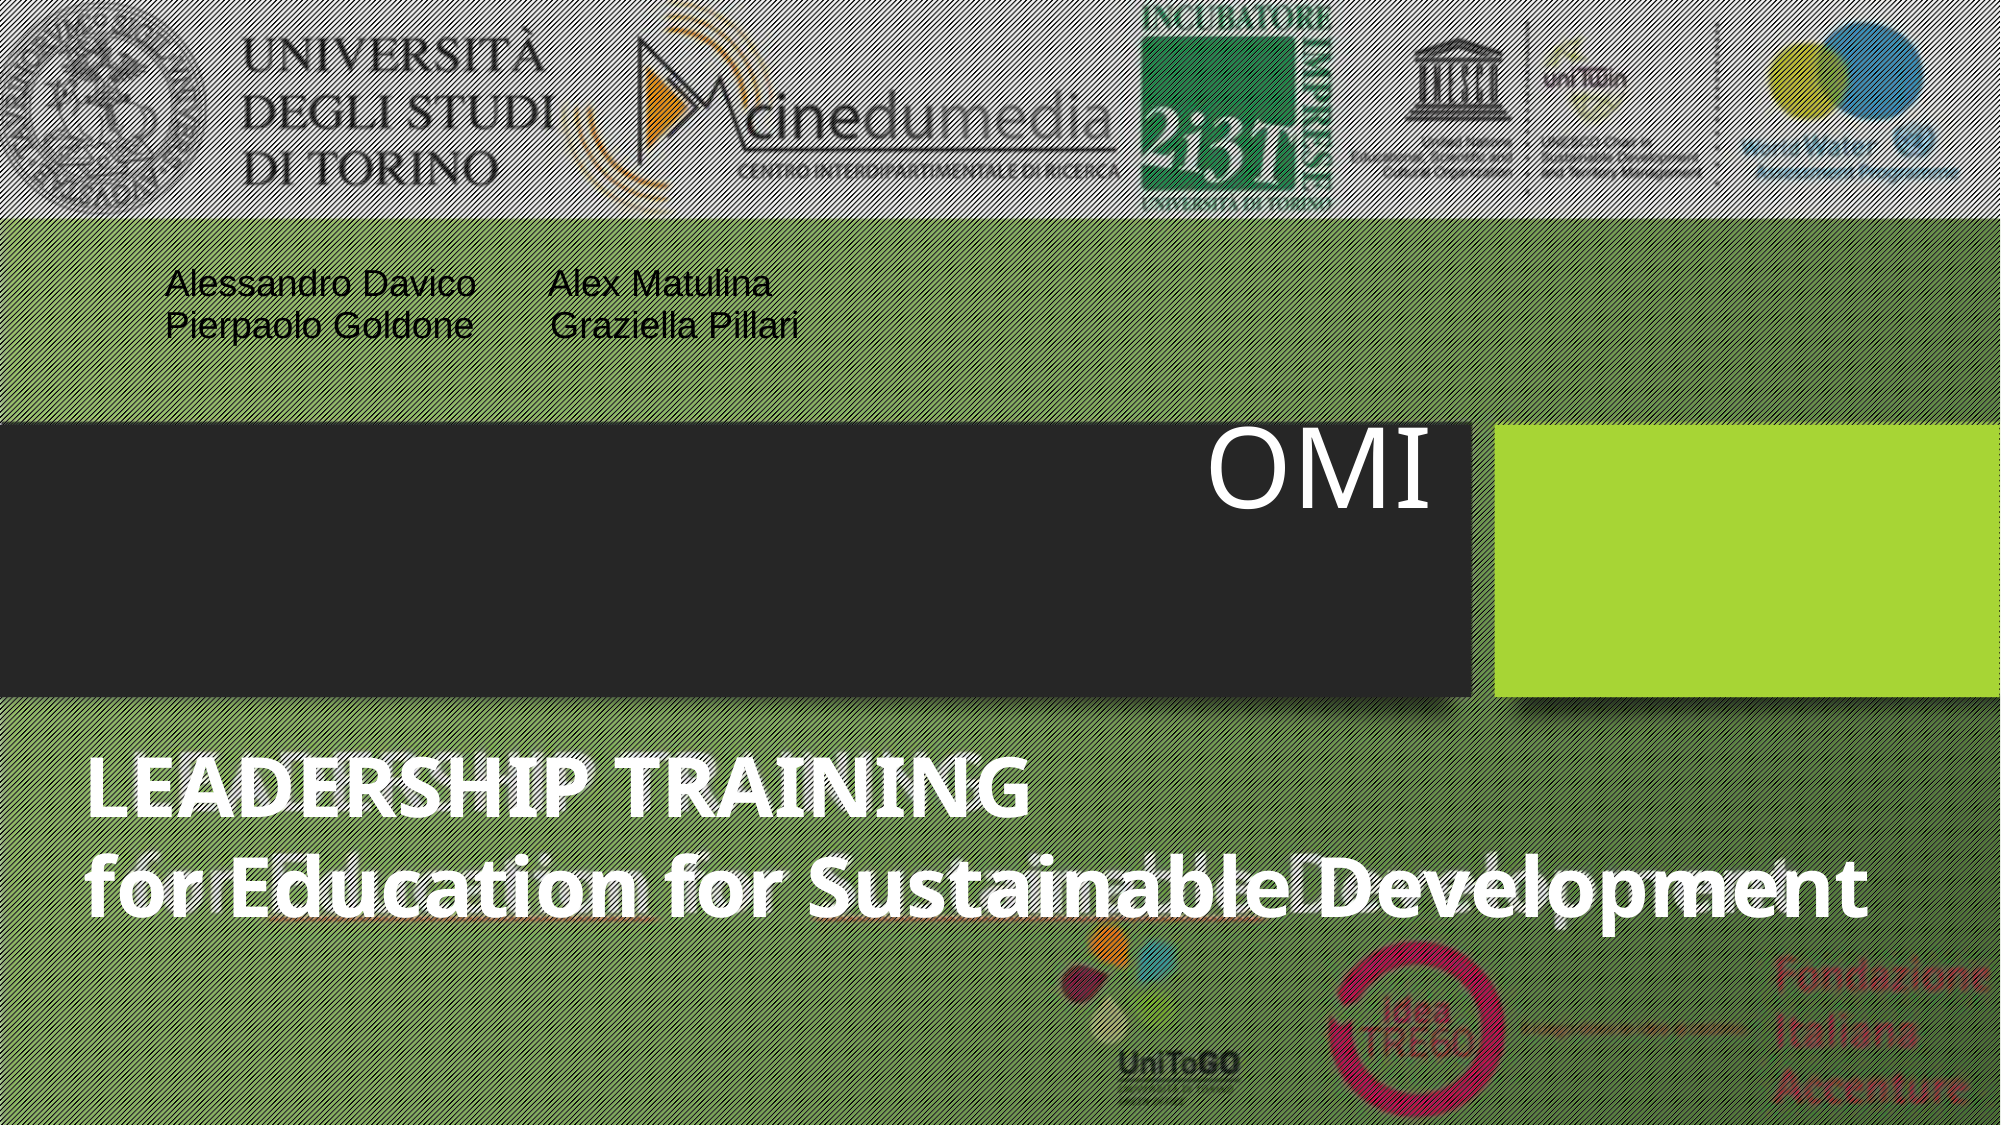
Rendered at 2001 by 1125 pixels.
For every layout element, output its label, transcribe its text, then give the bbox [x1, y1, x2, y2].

picture [0, 0, 2001, 1125]
text_box Alessandro Davico Alex Matulina Pierpaolo Goldone Graziella Pillari [150, 254, 916, 396]
title OMI [111, 448, 1448, 674]
text_box LEADERSHIP TRAINING for Education for Sustainable Development [69, 726, 1888, 942]
